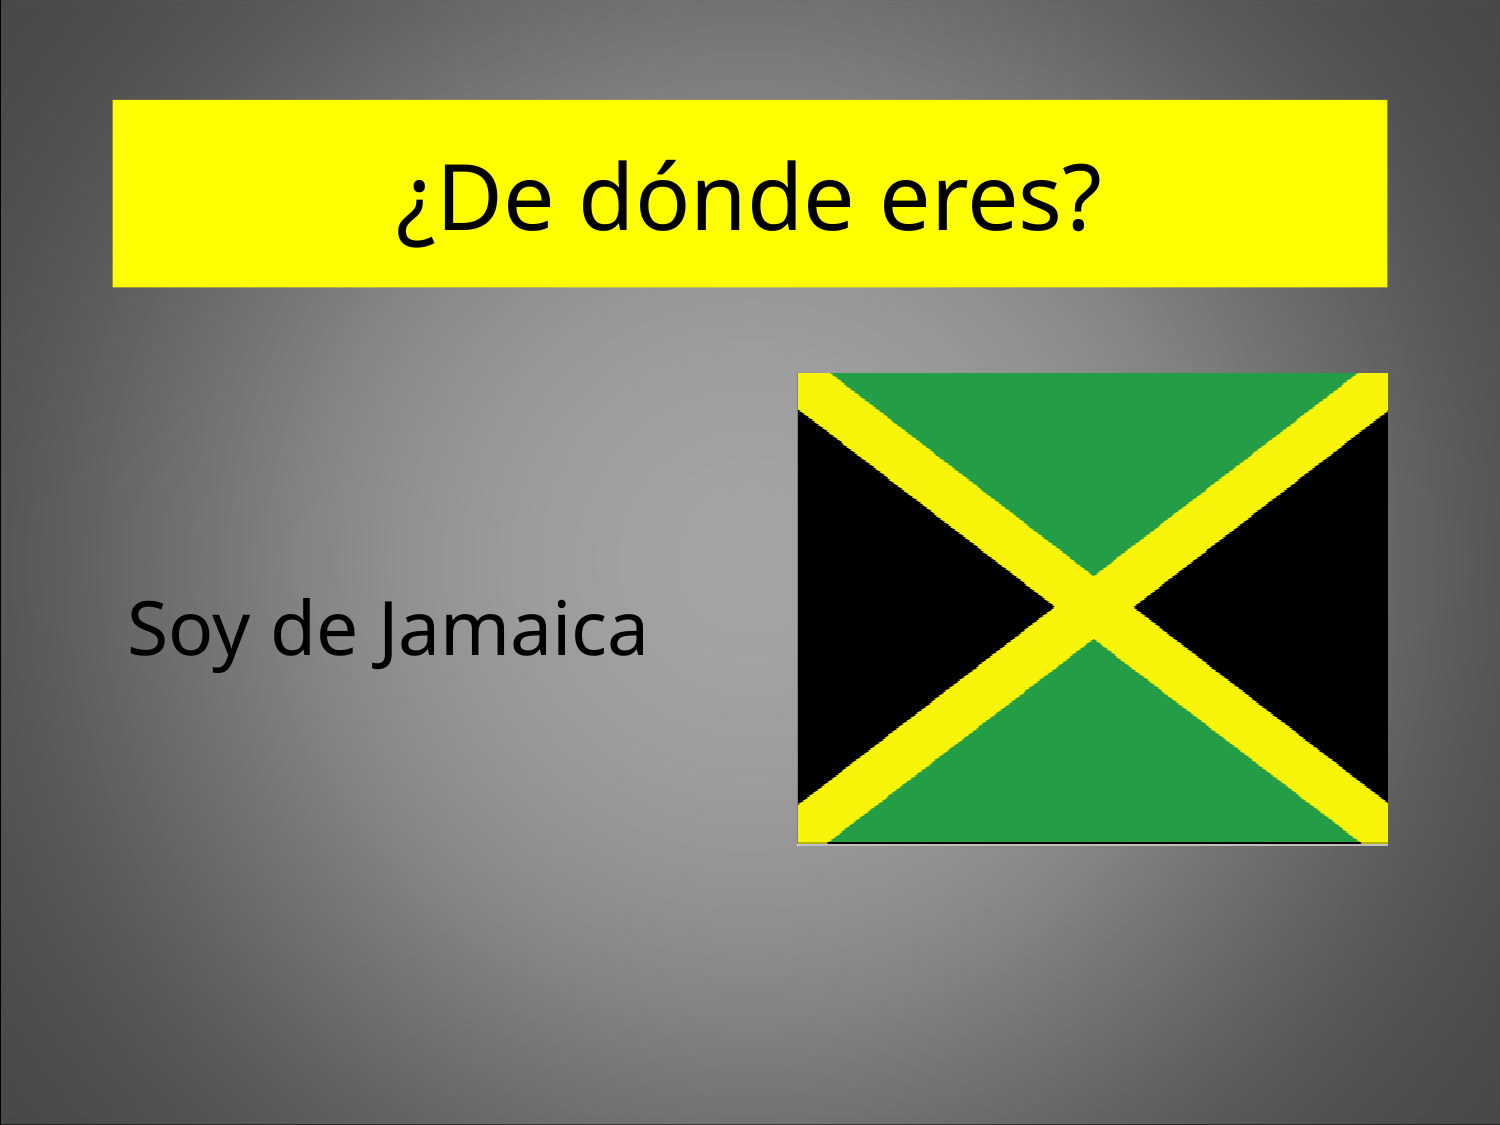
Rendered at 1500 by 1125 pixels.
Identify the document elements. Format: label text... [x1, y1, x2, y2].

list [762, 324, 1388, 1000]
picture [0, 0, 1500, 1125]
list Soy de Jamaica [112, 324, 738, 1000]
title ¿De dónde eres? [112, 99, 1388, 288]
